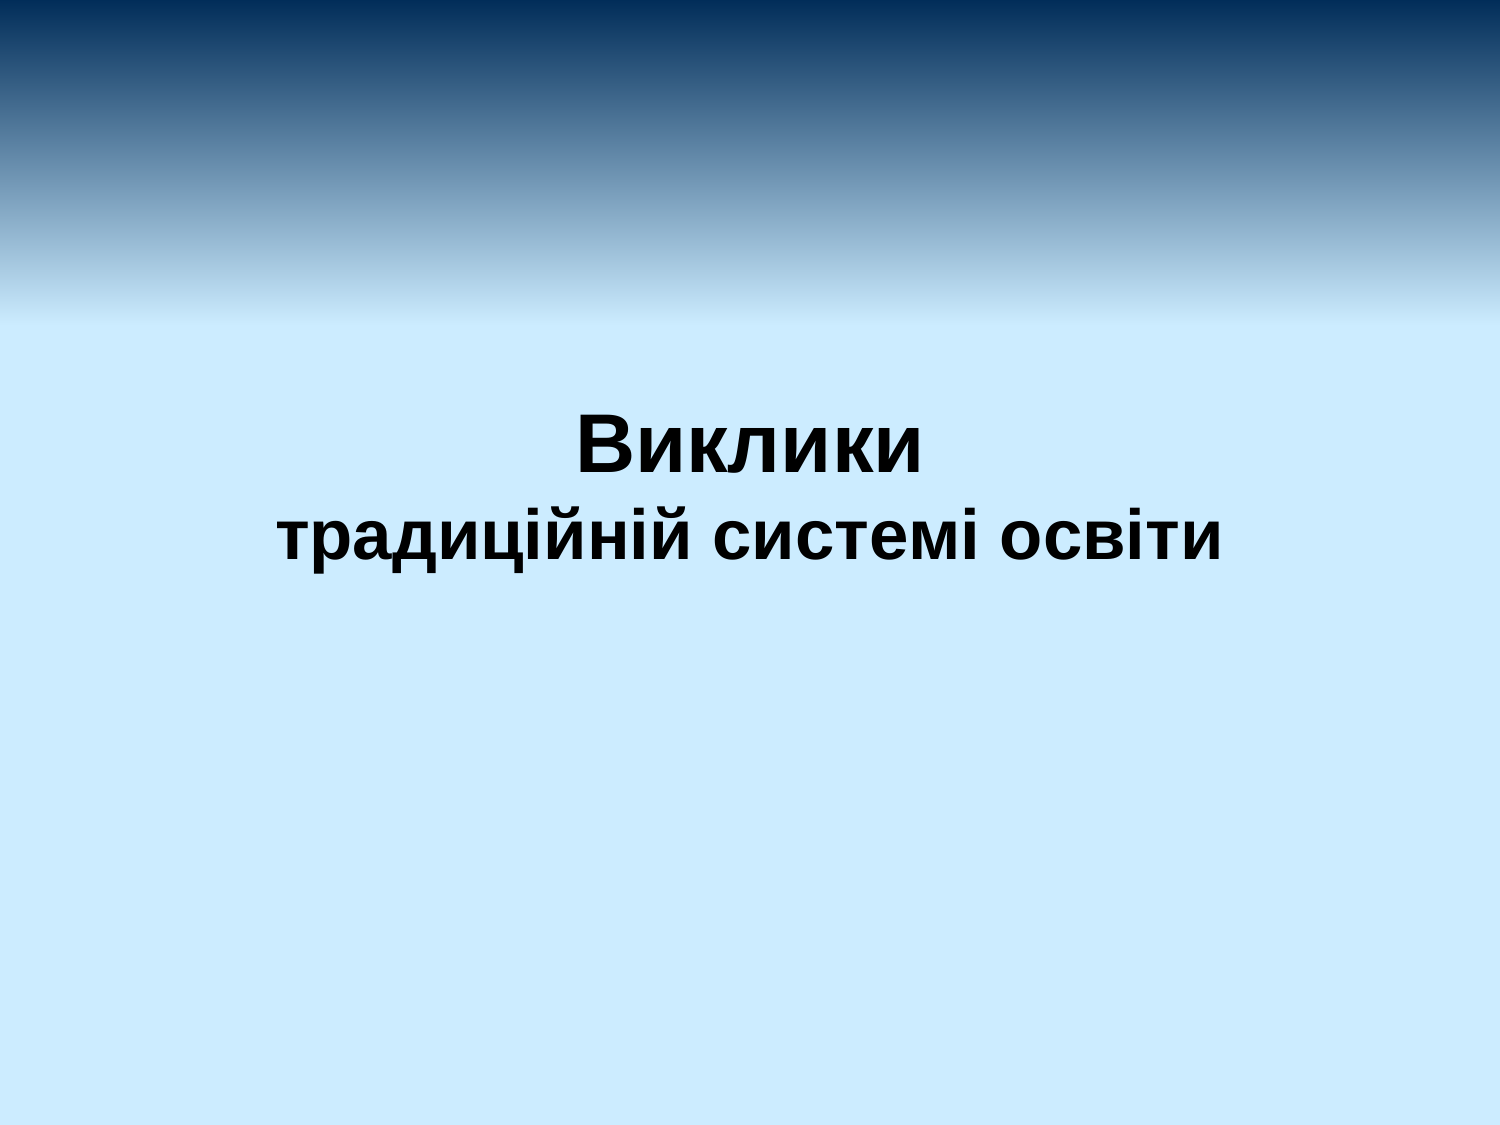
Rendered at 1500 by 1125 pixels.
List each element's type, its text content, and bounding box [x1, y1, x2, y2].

title Виклики традиційній системі освіти [24, 337, 1476, 626]
